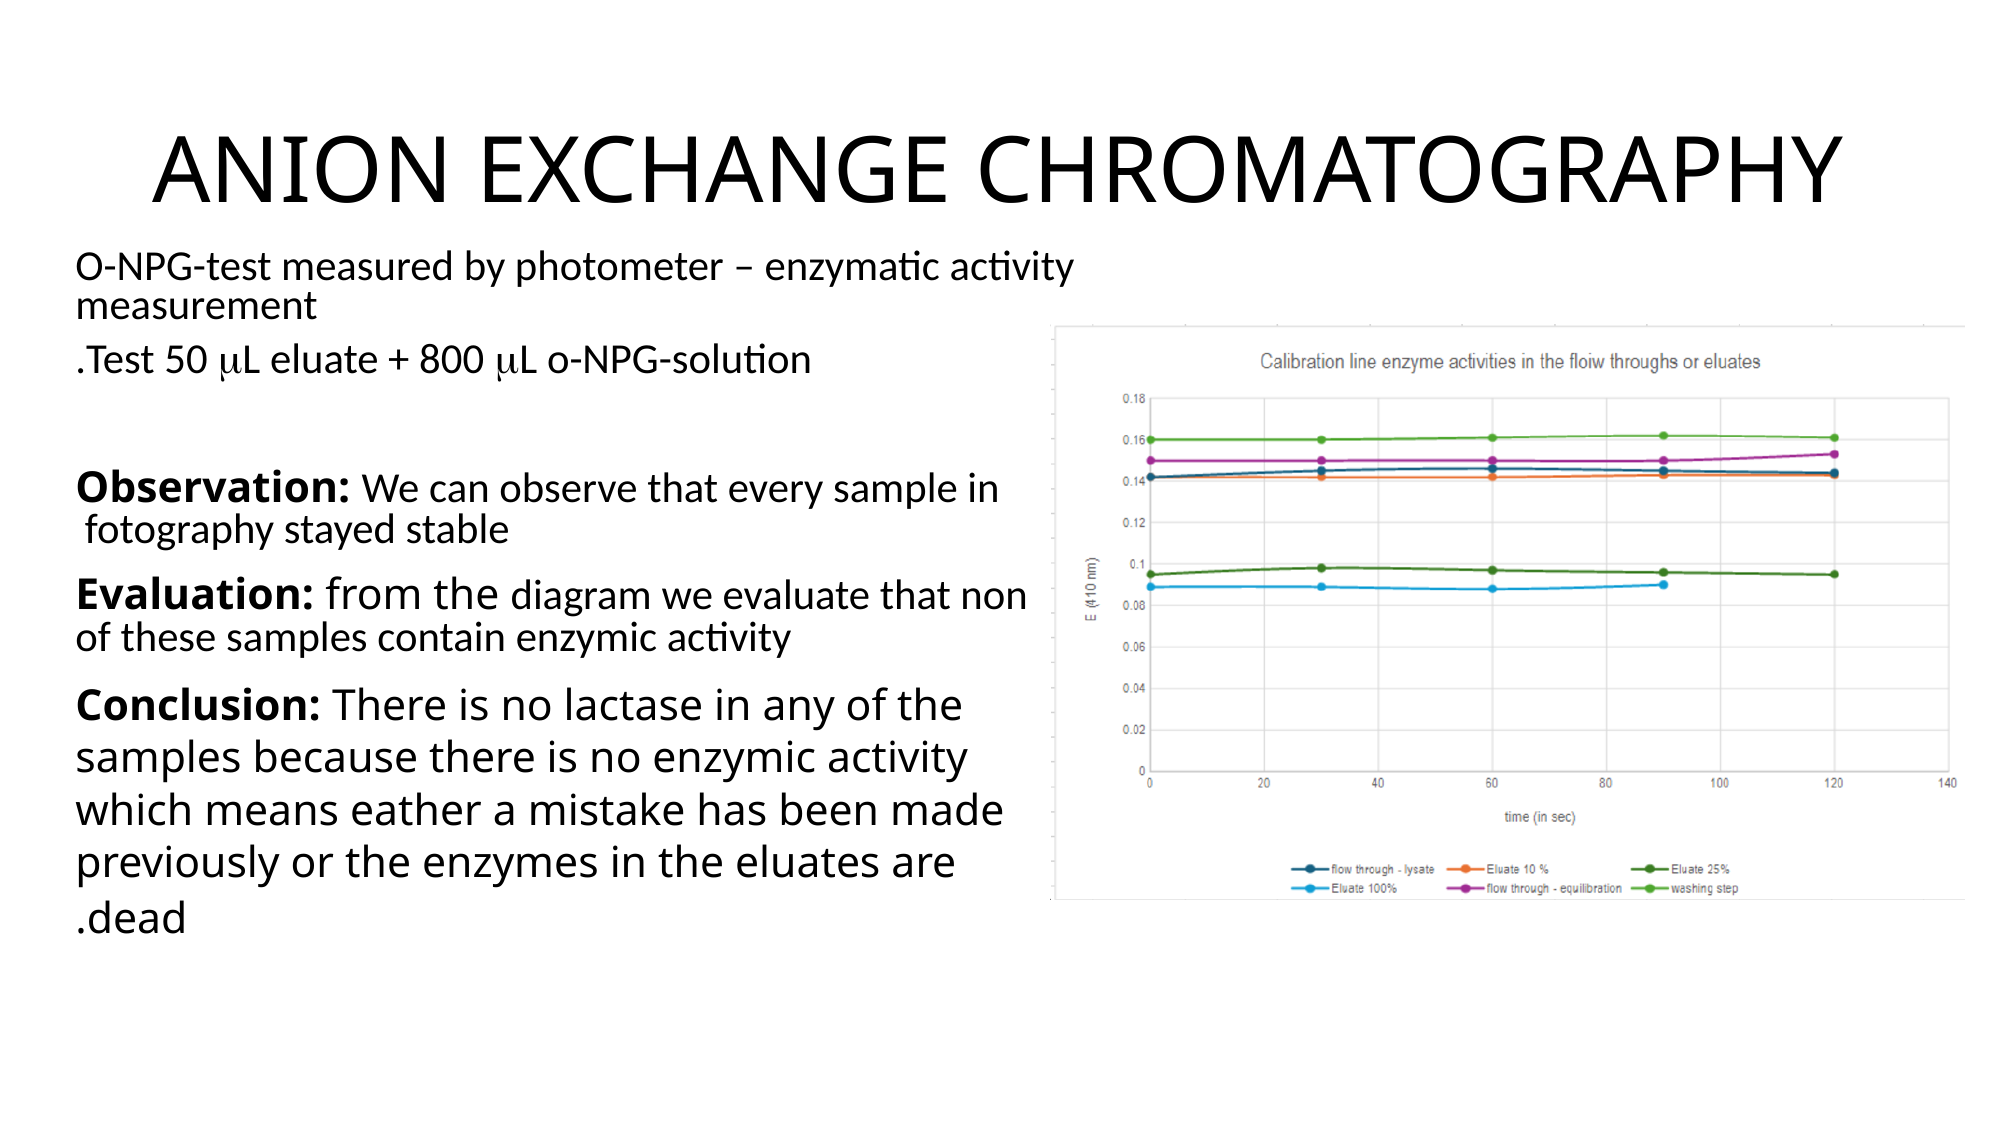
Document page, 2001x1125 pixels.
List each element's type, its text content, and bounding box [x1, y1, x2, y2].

text_box O-NPG-test measured by photometer – enzymatic activity measurement Test 50 μL eluate + 800 μL o-NPG-solution. Observation: We can observe that every sample in fotography stayed stable Evaluation: from the diagram we evaluate that non of these samples contain enzymic activity Conclusion: There is no lactase in any of the samples because there is no enzymic activity which means eather a mistake has been made previously or the enzymes in the eluates are dead. [60, 242, 1126, 957]
picture [1050, 324, 1965, 901]
text_box ANION EXCHANGE CHROMATOGRAPHY [137, 59, 1863, 278]
